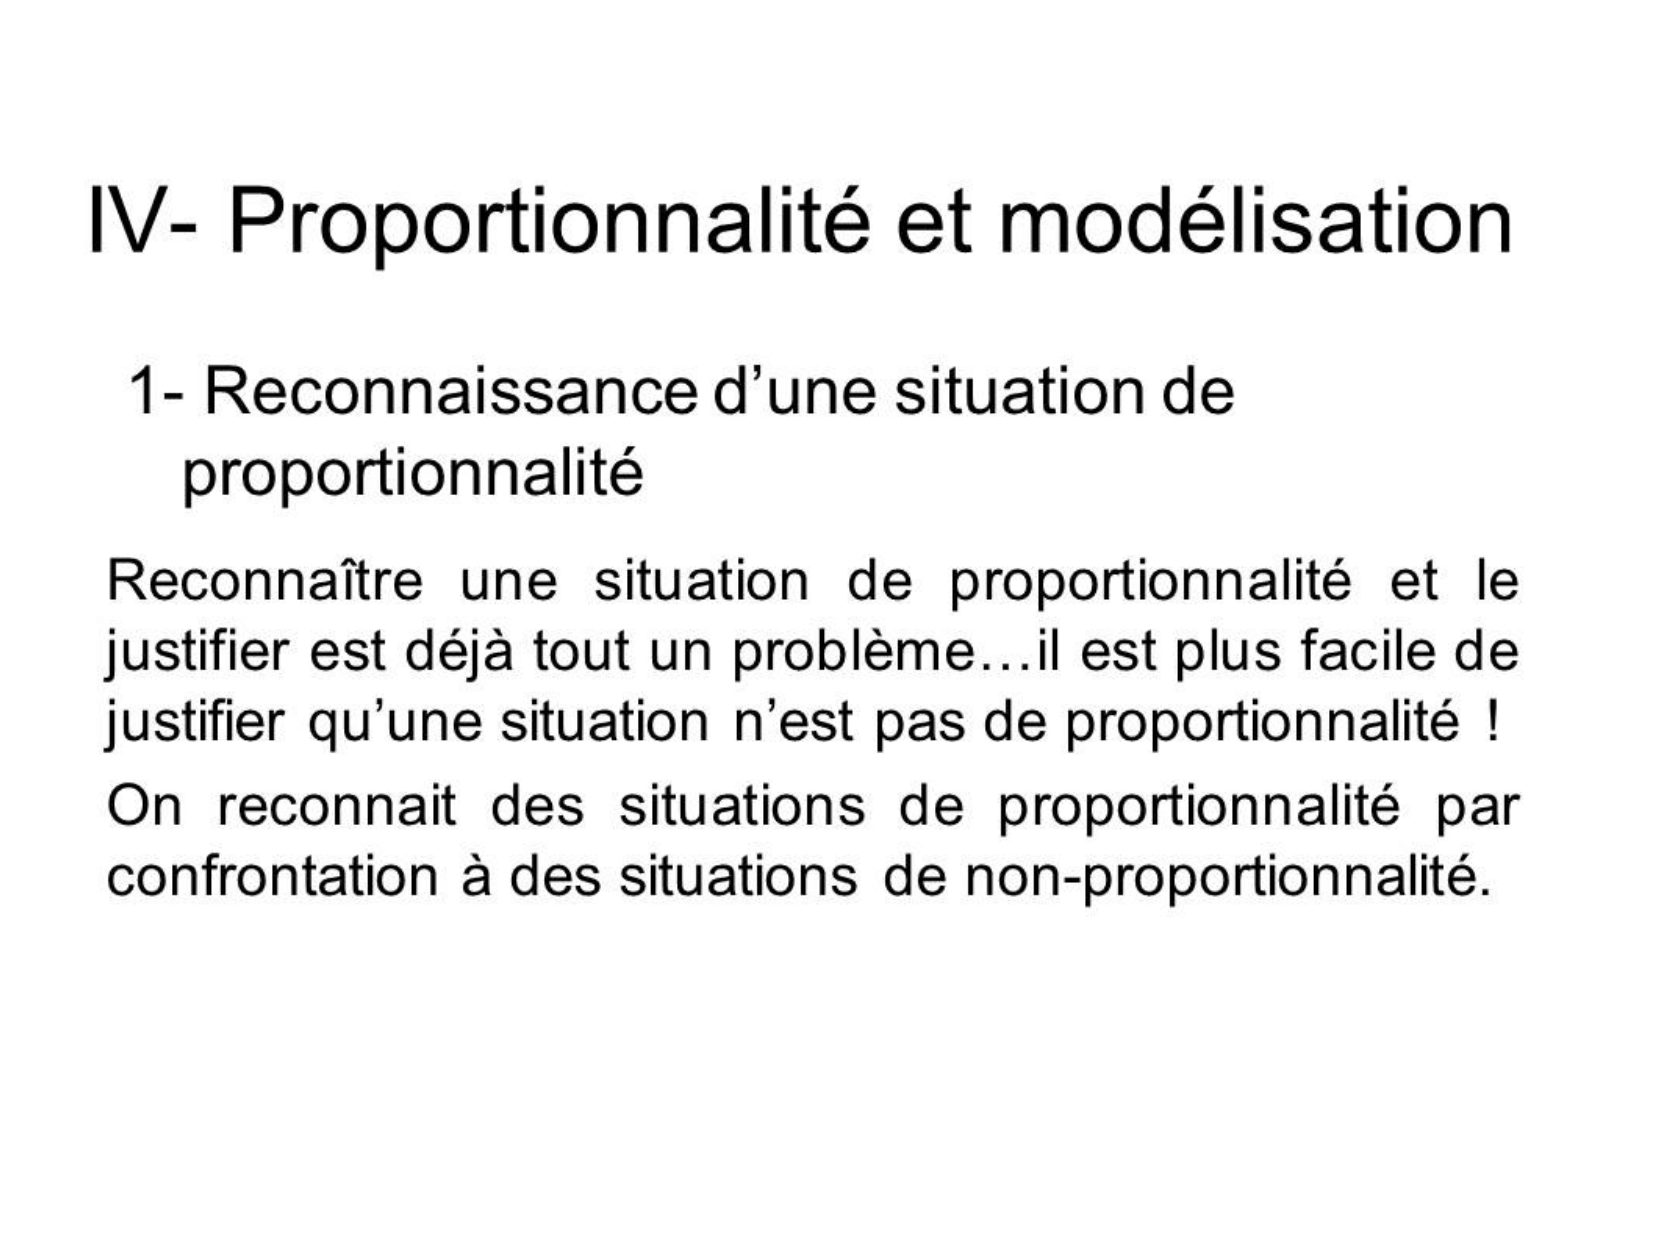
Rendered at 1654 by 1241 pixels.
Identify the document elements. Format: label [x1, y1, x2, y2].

picture [35, 79, 1536, 1205]
